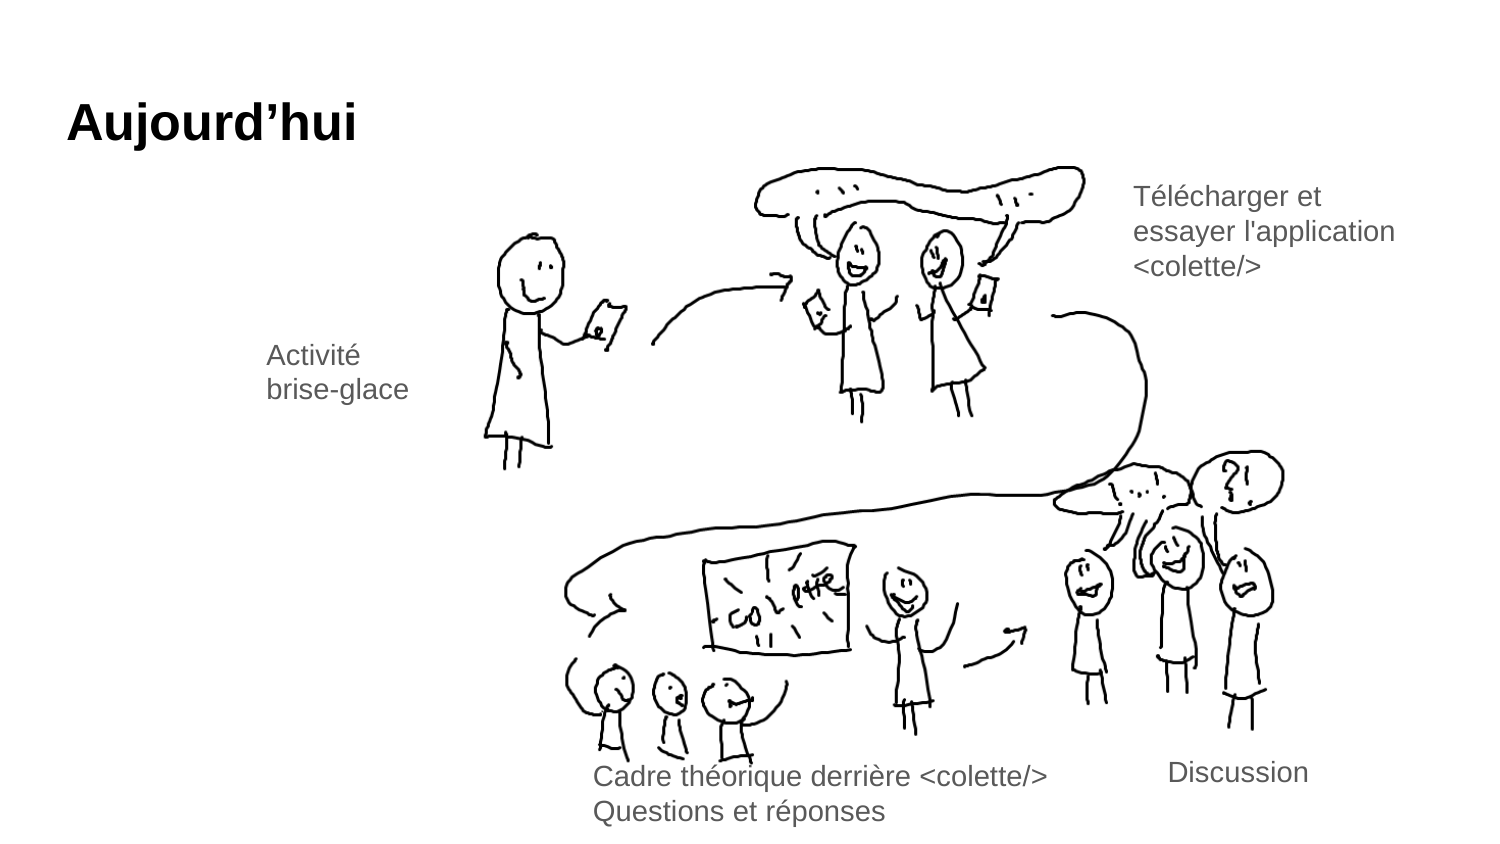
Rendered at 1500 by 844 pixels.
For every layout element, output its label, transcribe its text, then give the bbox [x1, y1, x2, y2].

text_box Télécharger et essayer l'application <colette/> [1118, 162, 1441, 299]
text_box Cadre théorique derrière <colette/> Questions et réponses [577, 742, 1132, 844]
picture [395, 166, 1314, 794]
text_box Discussion [1152, 738, 1475, 805]
text_box Activité brise-glace [251, 320, 508, 422]
title Aujourd’hui [51, 72, 1449, 167]
